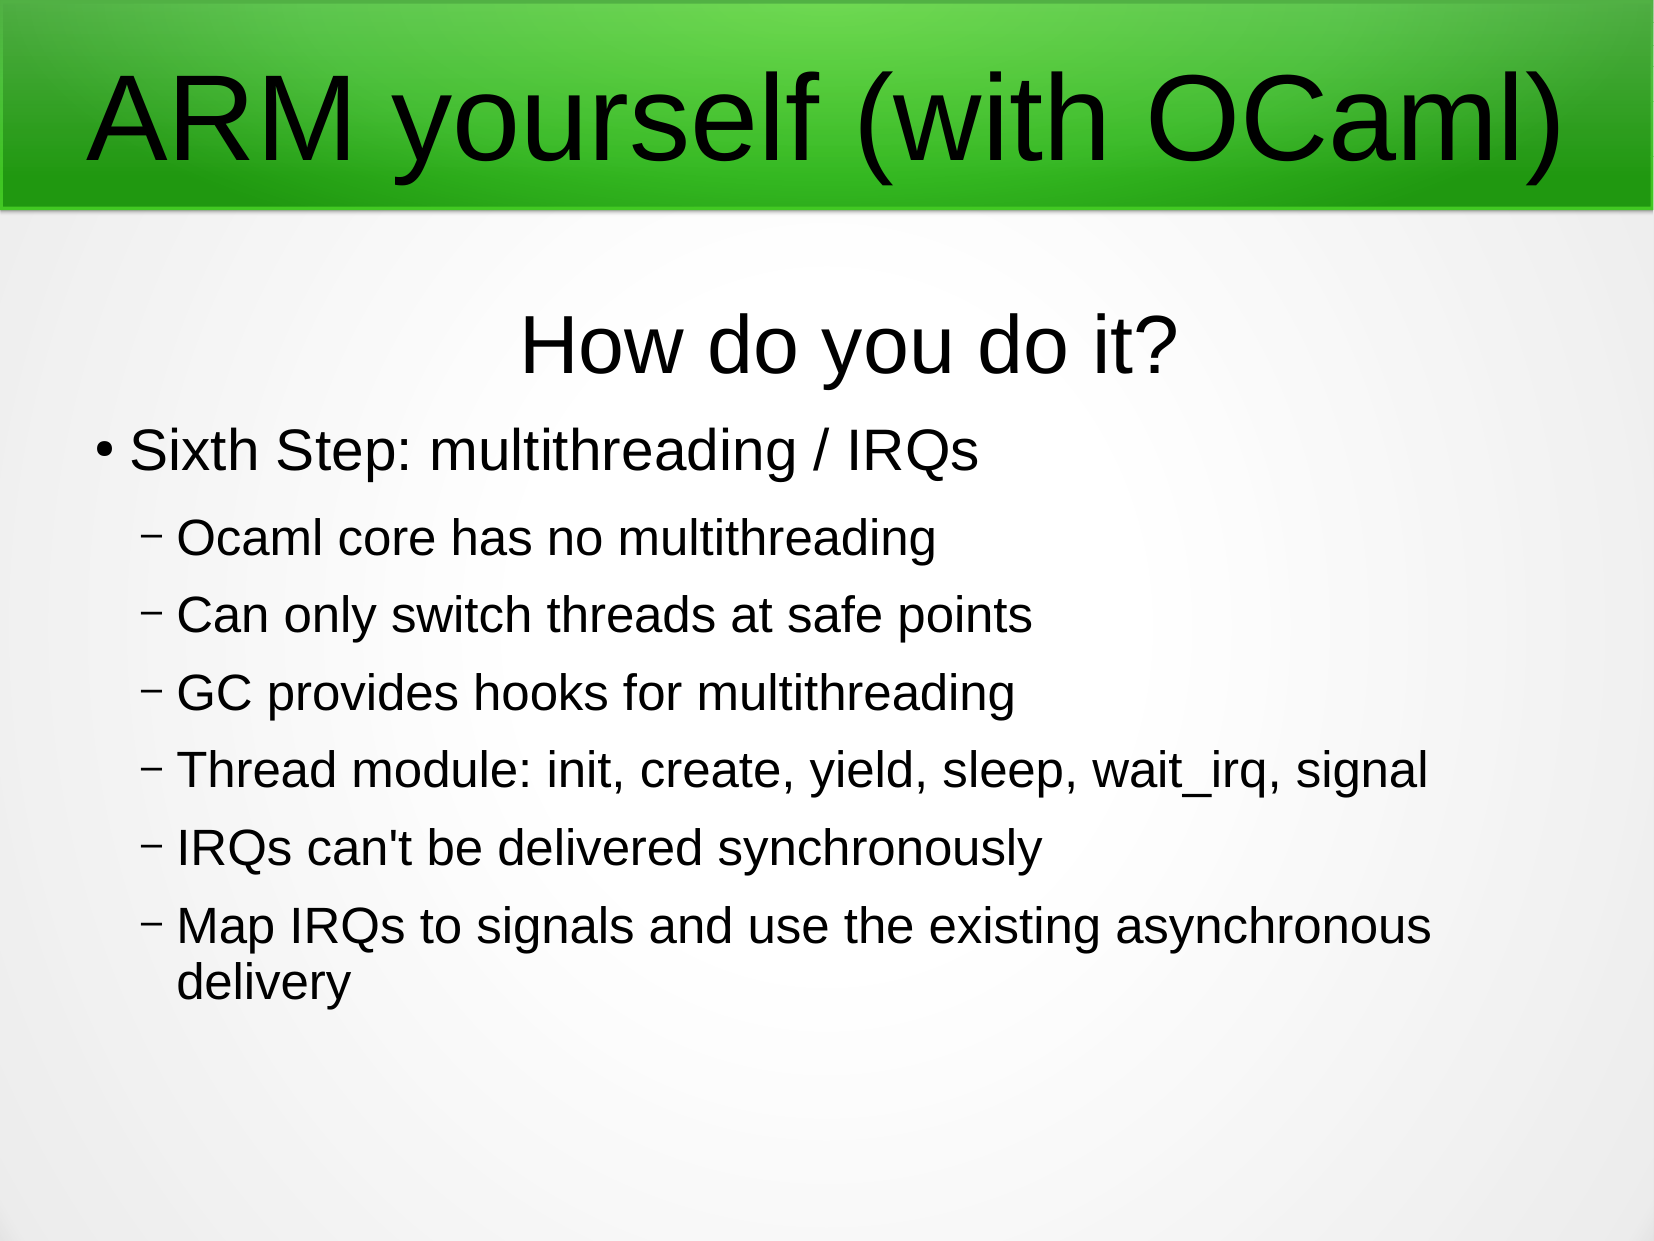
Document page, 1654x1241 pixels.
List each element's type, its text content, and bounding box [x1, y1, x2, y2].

title ARM yourself (with OCaml) [82, 47, 1571, 189]
list How do you do it? Sixth Step: multithreading / IRQs Ocaml core has no multithreading Can only switch threads at safe points GC provides hooks for multithreading Thread module: init, create, yield, sleep, wait_irq, signal IRQs can't be delivered synchronously Map IRQs to signals and use the existing asynchronous delivery [82, 299, 1571, 1019]
